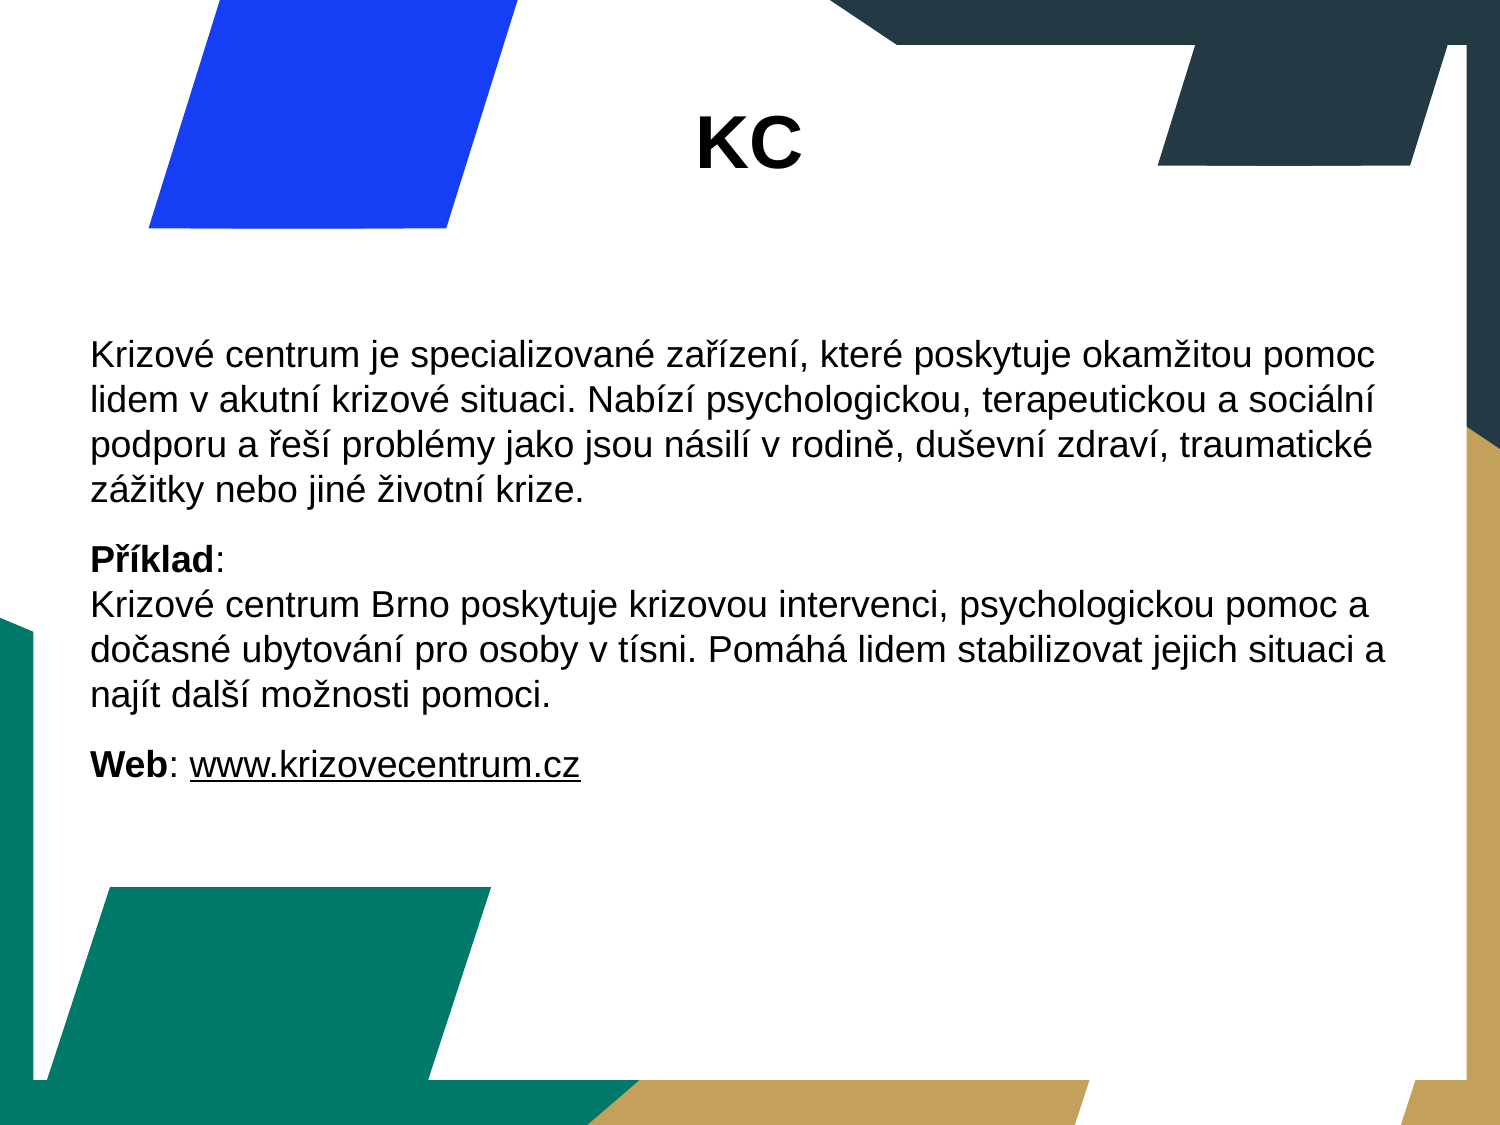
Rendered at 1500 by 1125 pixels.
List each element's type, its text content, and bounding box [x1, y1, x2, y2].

title KC [75, 45, 1425, 233]
list Krizové centrum je specializované zařízení, které poskytuje okamžitou pomoc lidem v akutní krizové situaci. Nabízí psychologickou, terapeutickou a sociální podporu a řeší problémy jako jsou násilí v rodině, duševní zdraví, traumatické zážitky nebo jiné životní krize. Příklad: Krizové centrum Brno poskytuje krizovou intervenci, psychologickou pomoc a dočasné ubytování pro osoby v tísni. Pomáhá lidem stabilizovat jejich situaci a najít další možnosti pomoci. Web: www.krizovecentrum.cz [75, 262, 1425, 1005]
